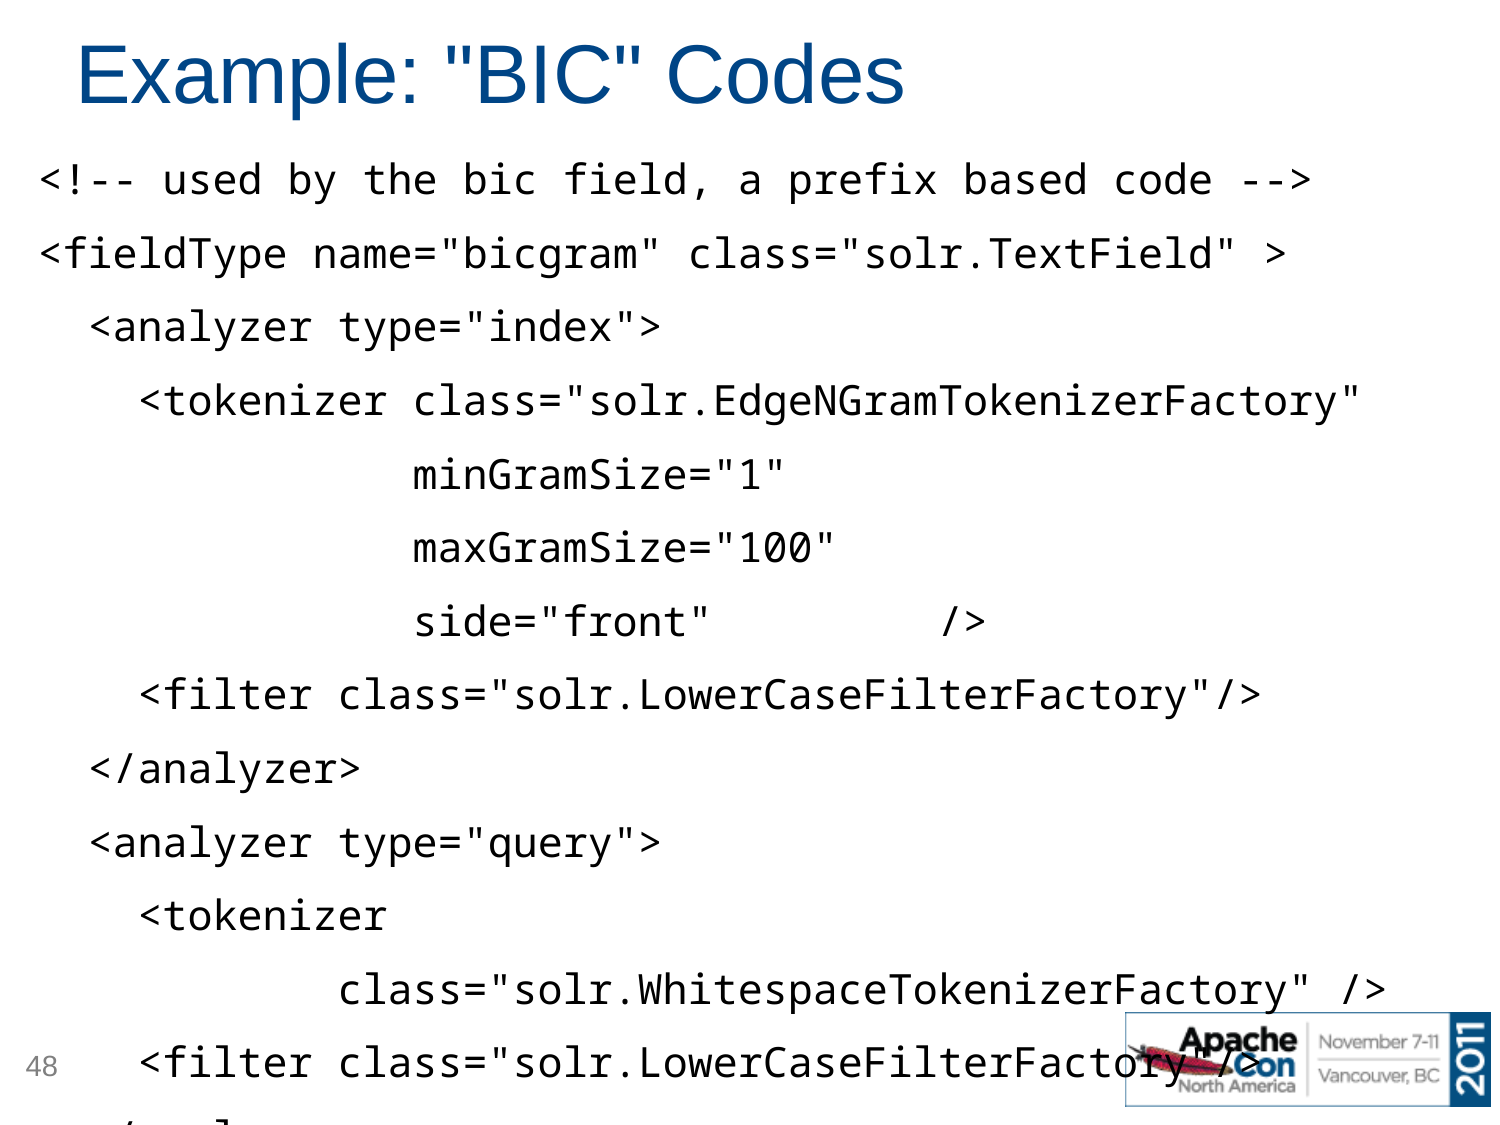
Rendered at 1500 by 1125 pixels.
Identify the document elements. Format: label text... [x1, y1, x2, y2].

list <!-- used by the bic field, a prefix based code --> <fieldType name="bicgram" class="solr.TextField" > <analyzer type="index"> <tokenizer class="solr.EdgeNGramTokenizerFactory" minGramSize="1" maxGramSize="100" side="front" /> <filter class="solr.LowerCaseFilterFactory"/> </analyzer> <analyzer type="query"> <tokenizer class="solr.WhitespaceTokenizerFactory" /> <filter class="solr.LowerCaseFilterFactory"/> </analyzer> </fieldType> [37, 149, 1463, 1083]
title Example: "BIC" Codes [75, 0, 1425, 149]
picture [1125, 1012, 1491, 1107]
